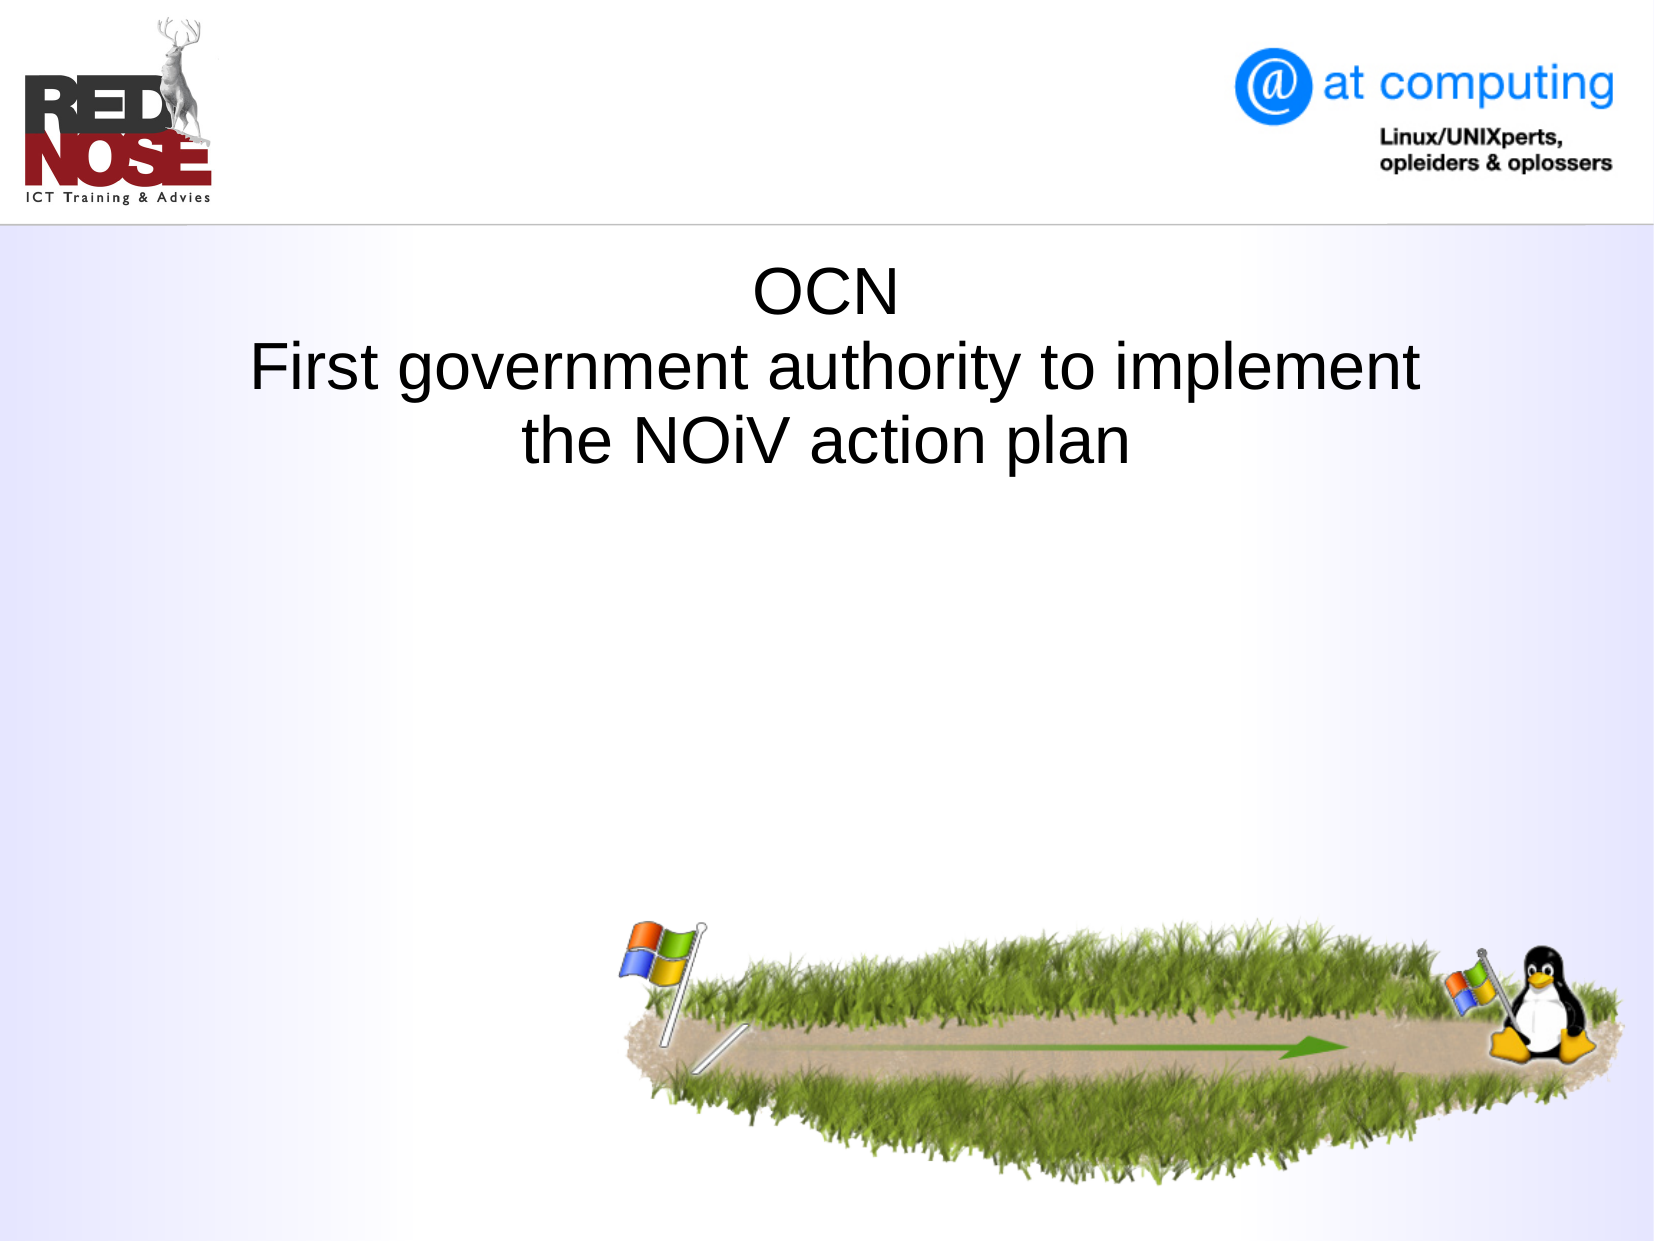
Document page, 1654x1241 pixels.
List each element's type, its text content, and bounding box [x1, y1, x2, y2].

picture [596, 836, 1637, 1241]
text_box OCN First government authority to implement the NOiV action plan [0, 248, 1654, 486]
picture [1224, 41, 1642, 189]
picture [17, 11, 219, 208]
